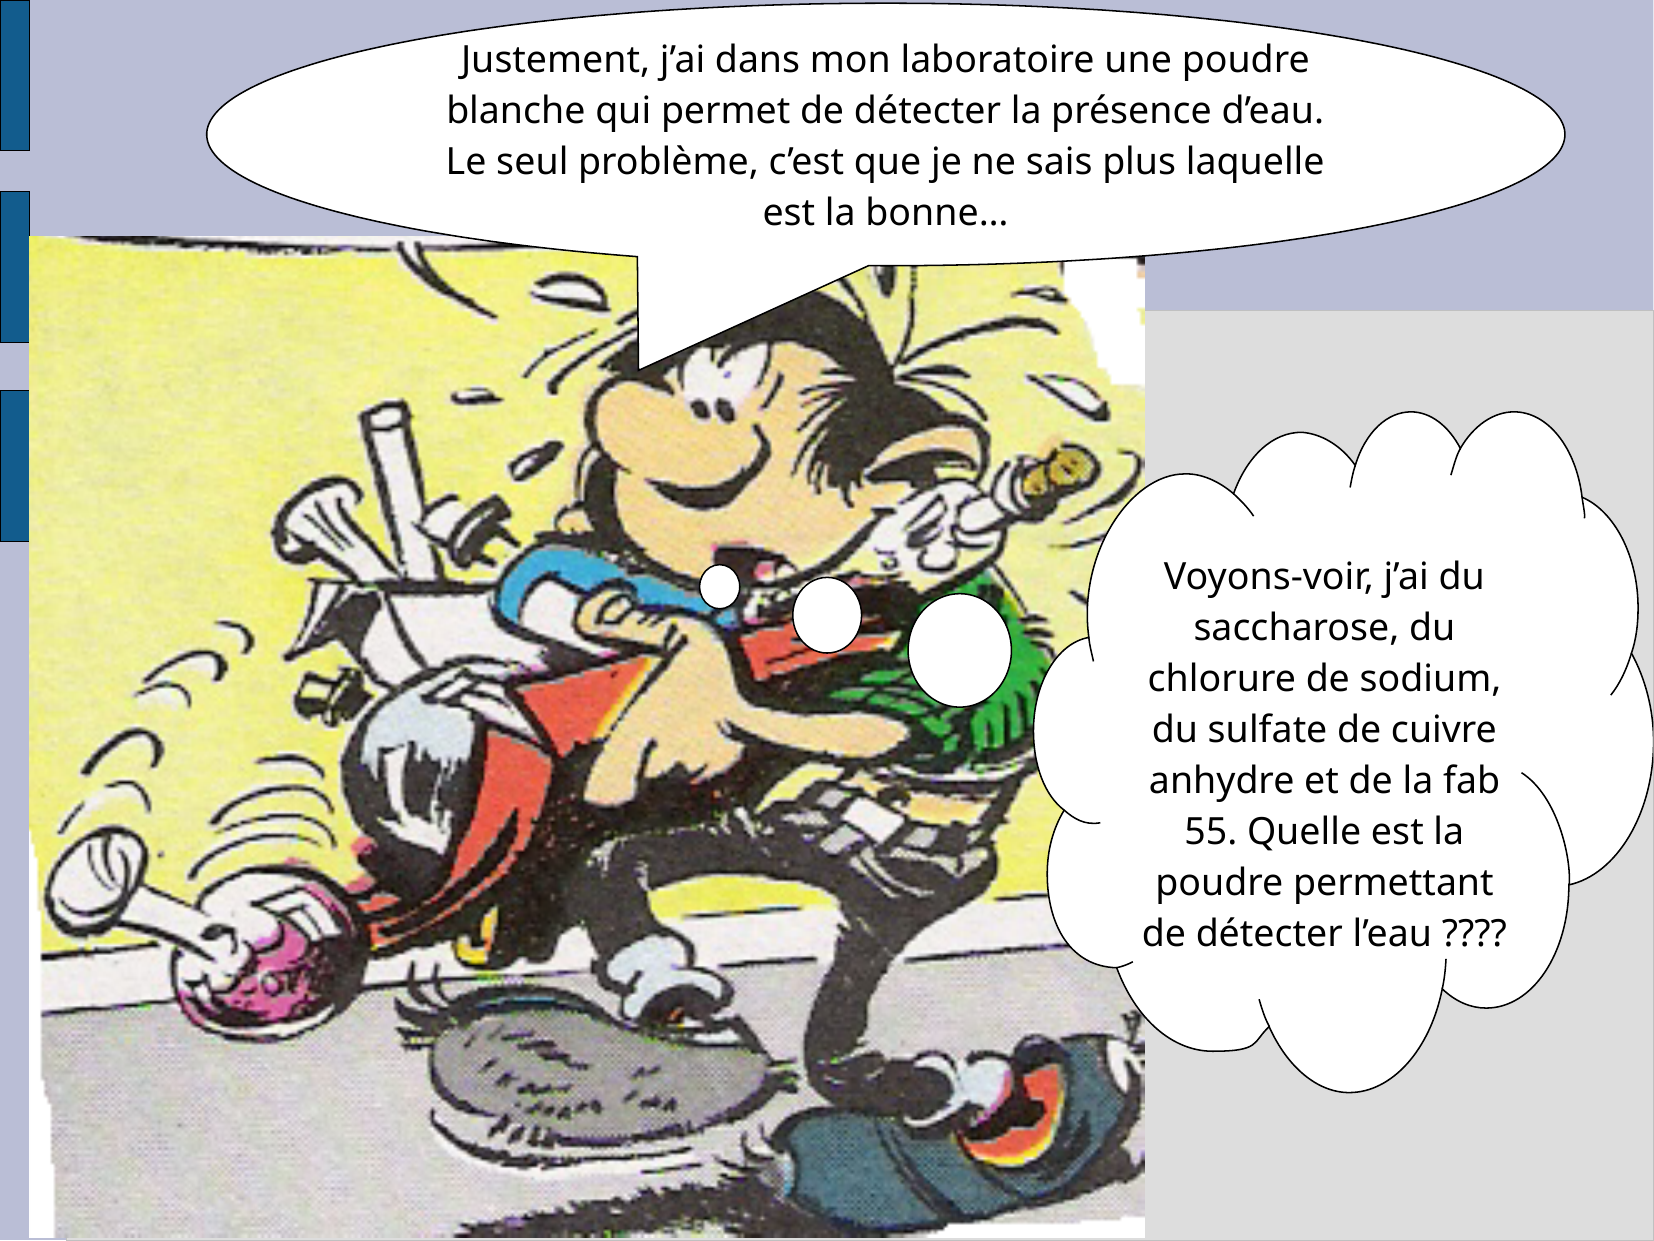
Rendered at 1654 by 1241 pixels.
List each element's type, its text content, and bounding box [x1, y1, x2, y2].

text_box [908, 593, 1012, 708]
text_box [1465, 1004, 1508, 1009]
text_box [206, 3, 1565, 371]
text_box [792, 577, 862, 654]
text_box [1135, 1004, 1439, 1093]
picture [29, 236, 1145, 1238]
text_box Justement, j’ai dans mon laboratoire une poudre blanche qui permet de détecter la présence d’eau. Le seul problème, c’est que je ne sais plus laquelle est la bonne… [407, 42, 1364, 227]
text_box [1033, 510, 1122, 981]
text_box [1128, 411, 1654, 992]
text_box Voyons-voir, j’ai du saccharose, du chlorure de sodium, du sulfate de cuivre anhydre et de la fab 55. Quelle est la poudre permettant de détecter l’eau ???? [1122, 503, 1528, 1004]
text_box [699, 564, 740, 609]
